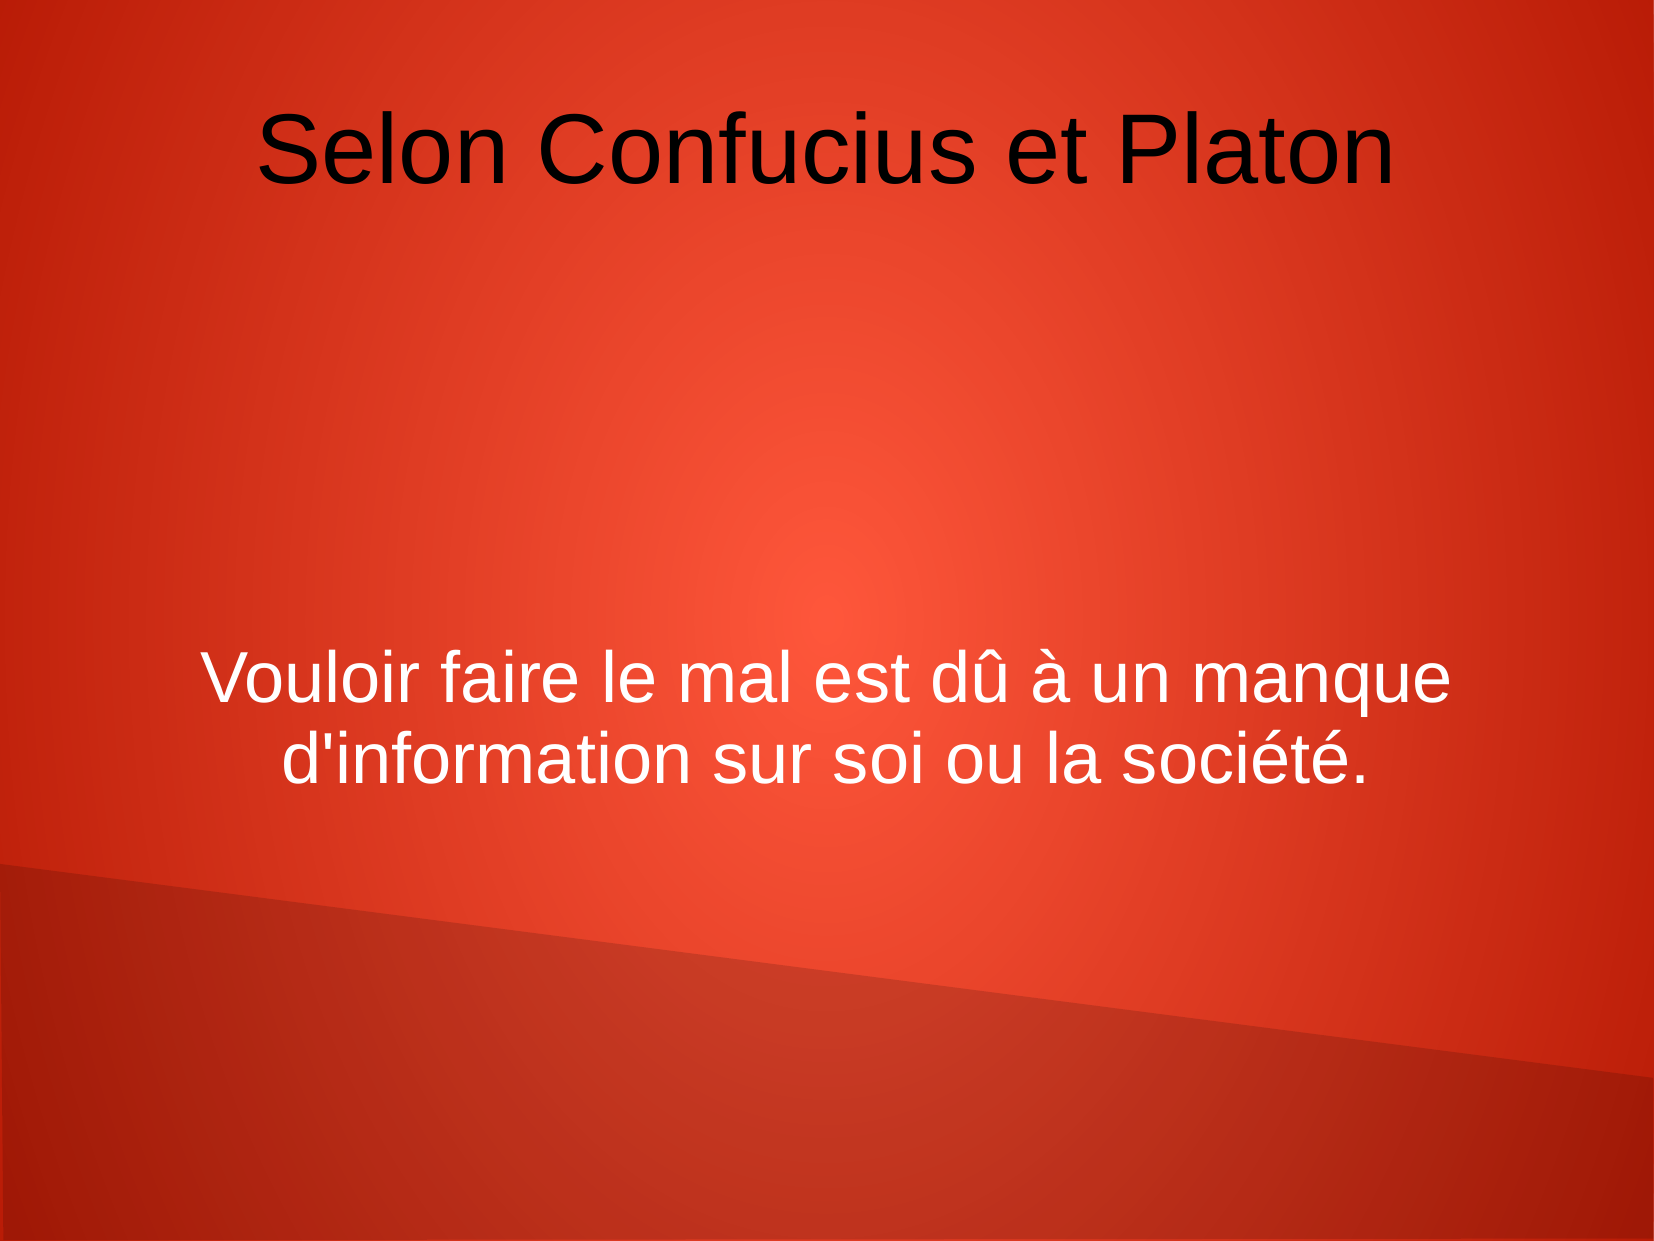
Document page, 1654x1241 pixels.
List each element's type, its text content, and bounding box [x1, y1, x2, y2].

title Selon Confucius et Platon [82, 47, 1571, 252]
list Vouloir faire le mal est dû à un manque d'information sur soi ou la société. [82, 299, 1571, 1019]
